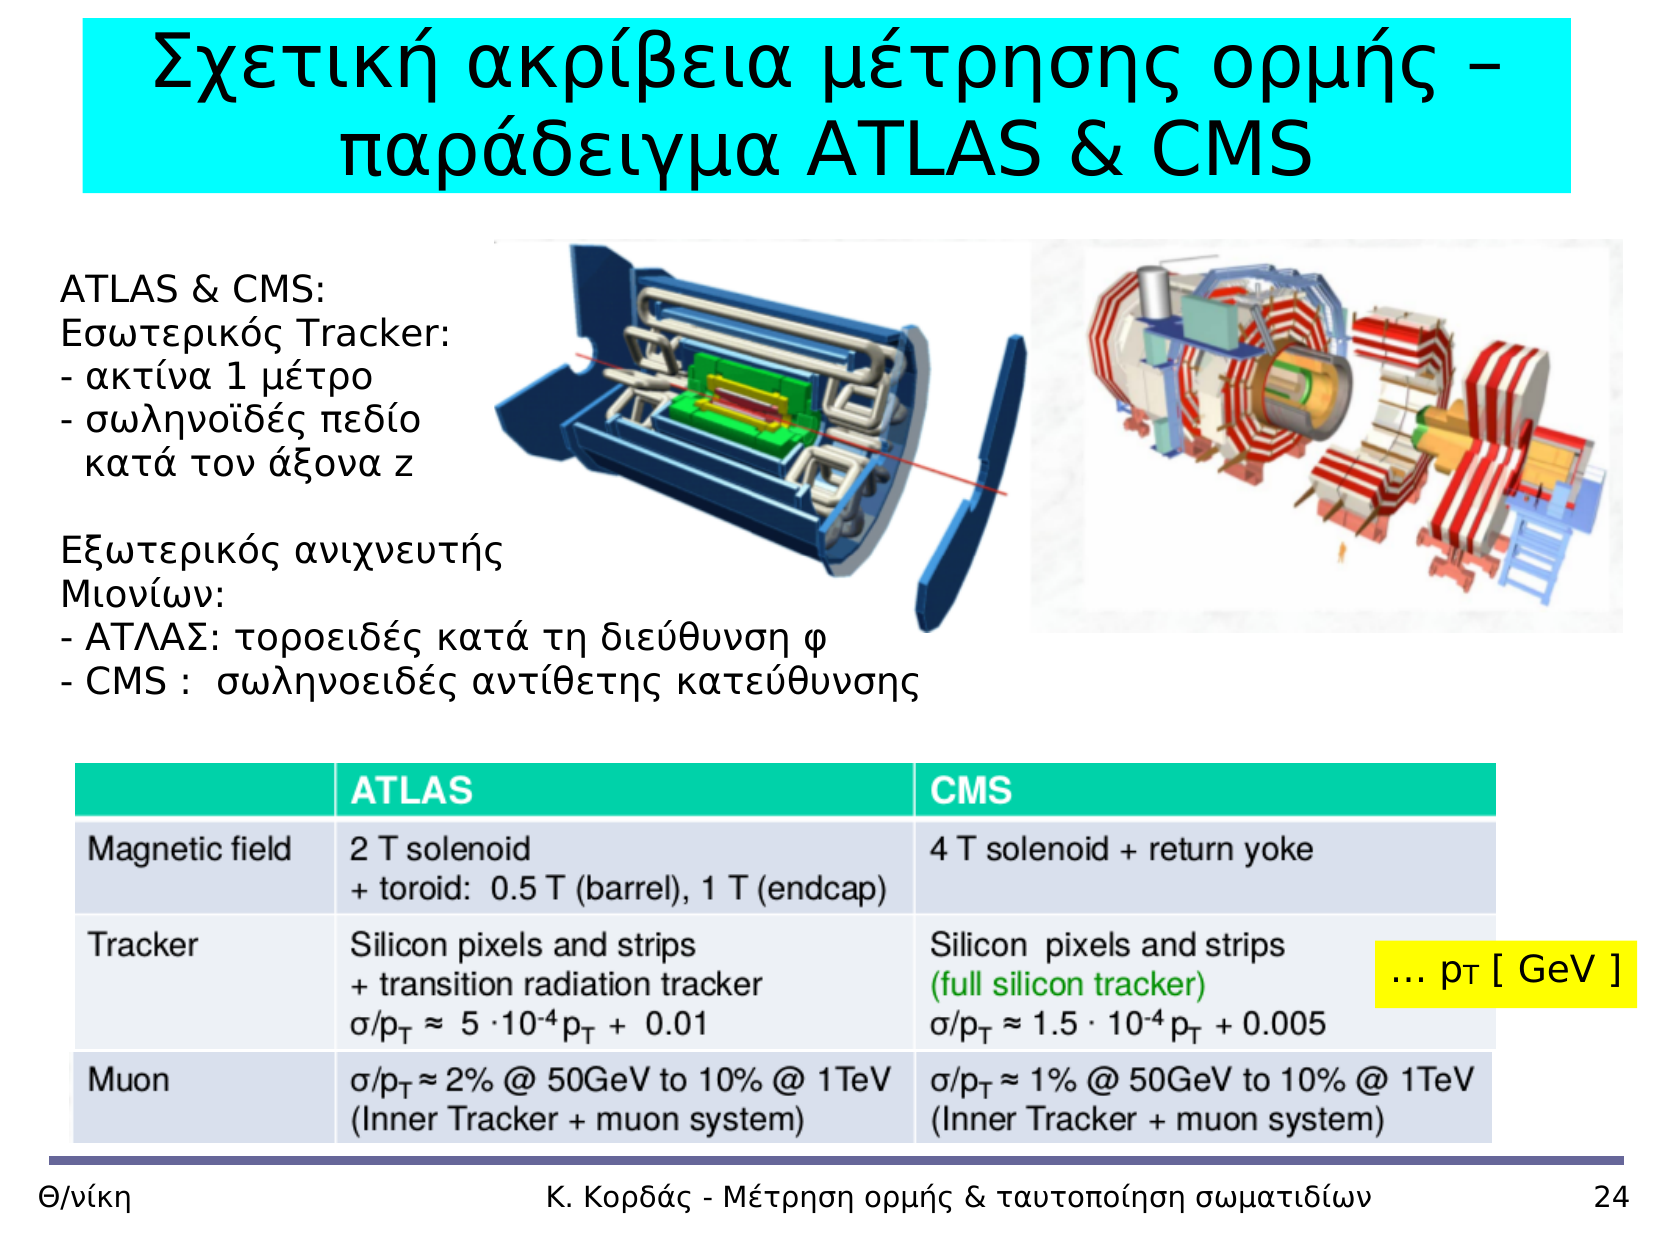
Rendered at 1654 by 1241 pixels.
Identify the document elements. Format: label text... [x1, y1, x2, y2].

picture [69, 1052, 1492, 1143]
text_box ATLAS & CMS: Εσωτερικός Tracker: - ακτίνα 1 μέτρο - σωληνοϊδές πεδίο κατά τον άξονα z Εξωτερικός ανιχνευτής Μιονίων: - ΑΤΛΑΣ: τοροειδές κατά τη διεύθυνση φ - CMS : σωληνοειδές αντίθετης κατεύθυνσης [45, 260, 938, 716]
picture [75, 763, 1496, 1049]
text_box … pT [ GeV ] [1375, 940, 1638, 1009]
picture [494, 239, 1623, 633]
title Σχετική ακρίβεια μέτρησης ορμής – παράδειγμα ATLAS & CMS [82, 18, 1571, 194]
